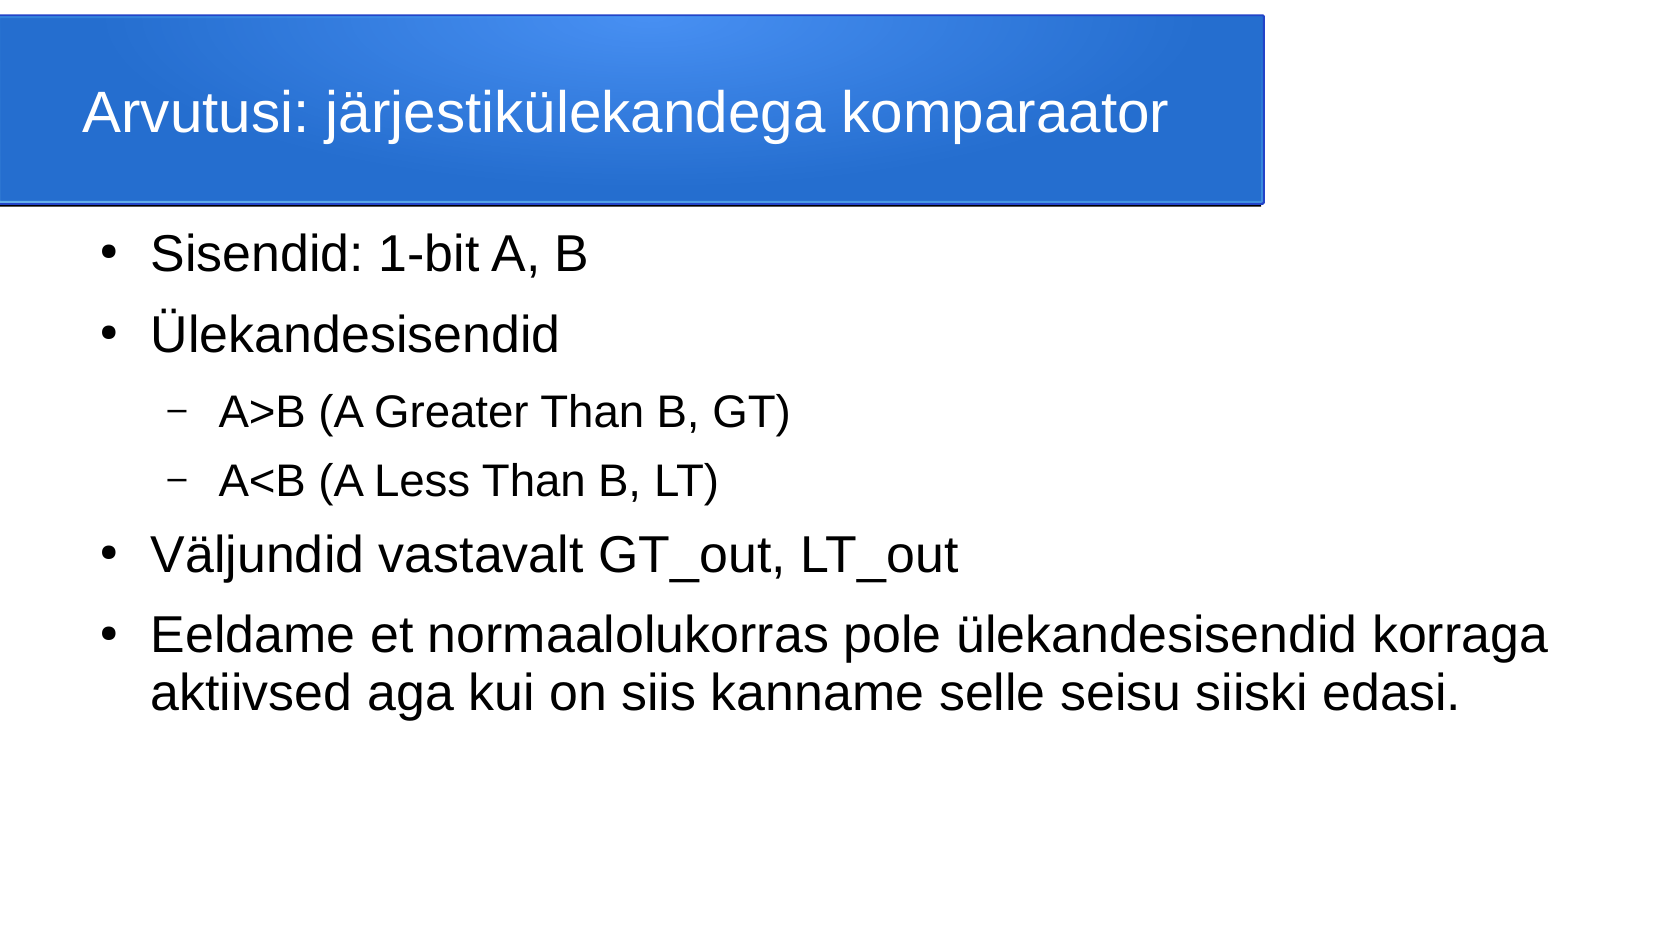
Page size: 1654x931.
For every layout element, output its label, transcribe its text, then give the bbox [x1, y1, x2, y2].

title Arvutusi: järjestikülekandega komparaator [82, 35, 1235, 189]
list Sisendid: 1-bit A, B Ülekandesisendid A>B (A Greater Than B, GT) A<B (A Less Than B, LT) Väljundid vastavalt GT_out, LT_out Eeldame et normaalolukorras pole ülekandesisendid korraga aktiivsed aga kui on siis kanname selle seisu siiski edasi. [82, 224, 1571, 764]
